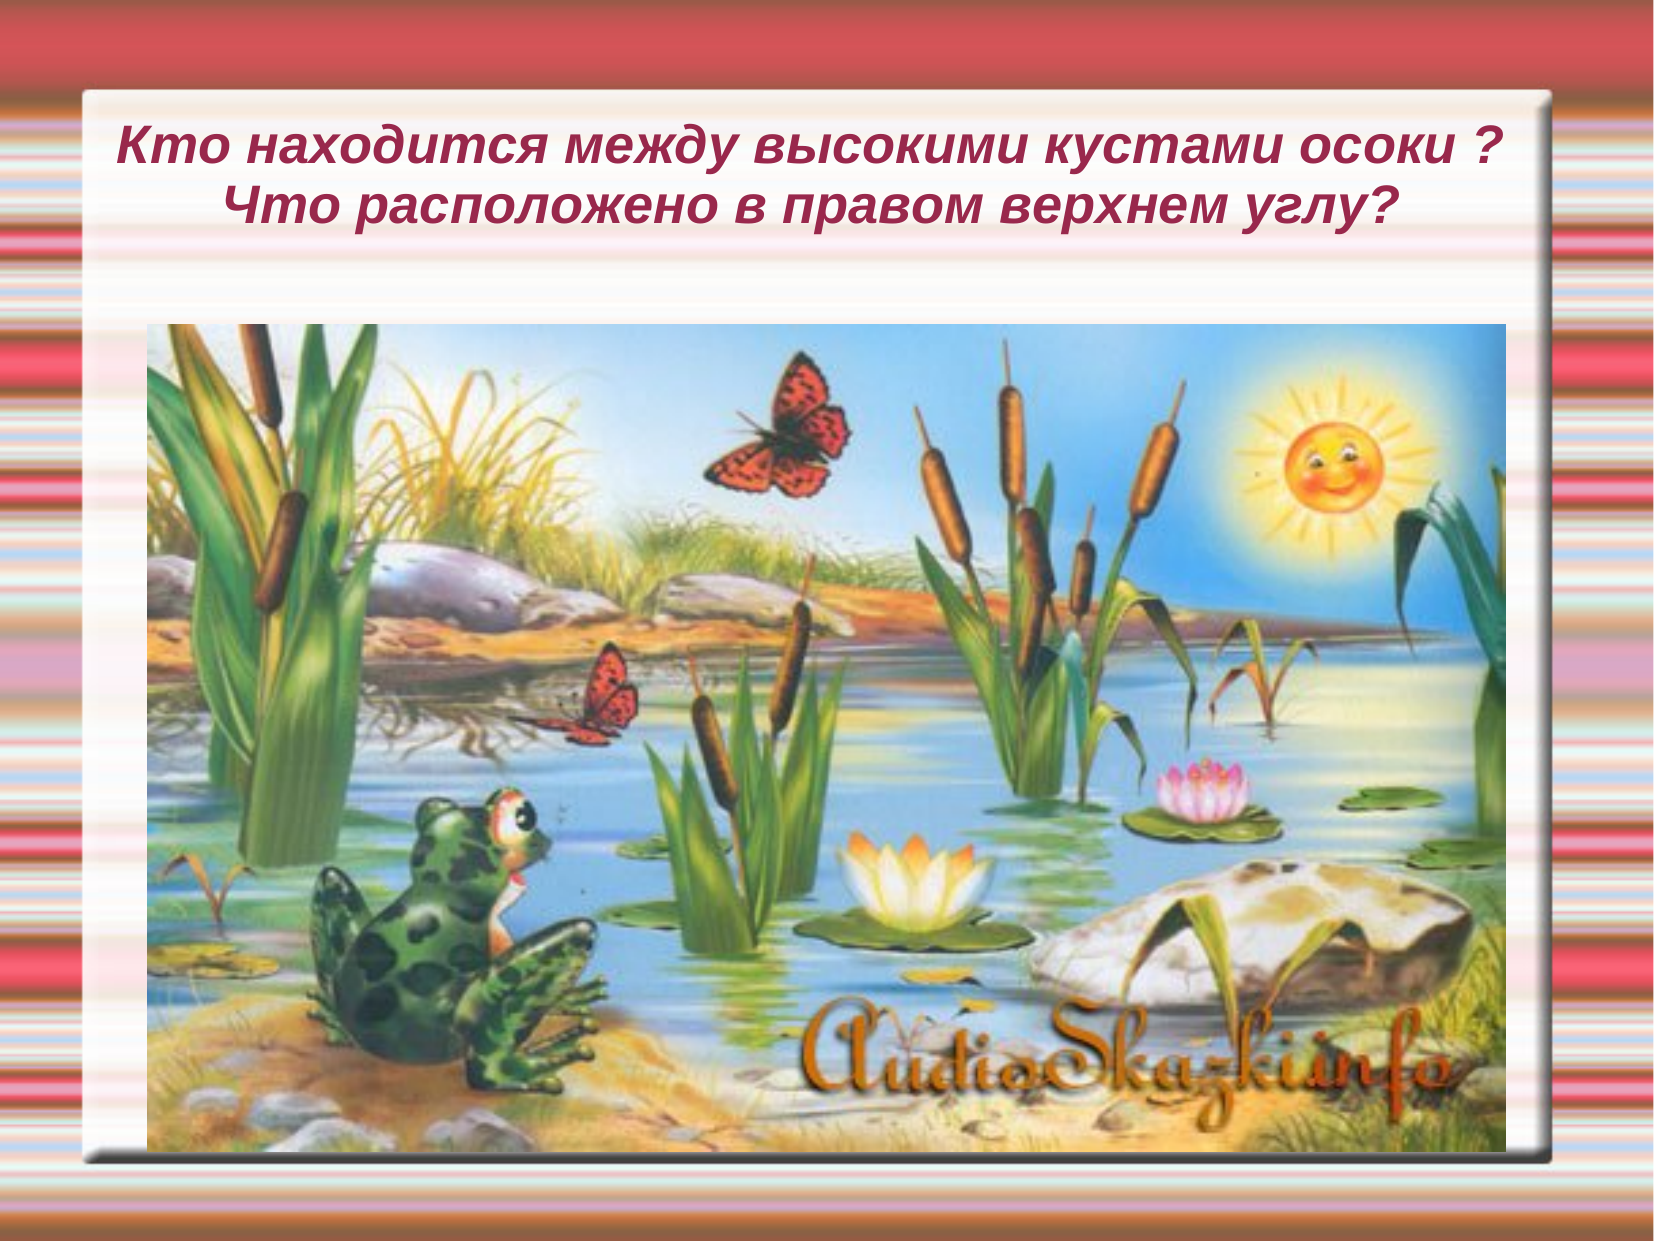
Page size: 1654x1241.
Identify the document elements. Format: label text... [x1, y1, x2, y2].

title Кто находится между высокими кустами осоки ? Что расположено в правом верхнем углу? [59, 113, 1565, 237]
picture [0, 0, 1654, 1241]
